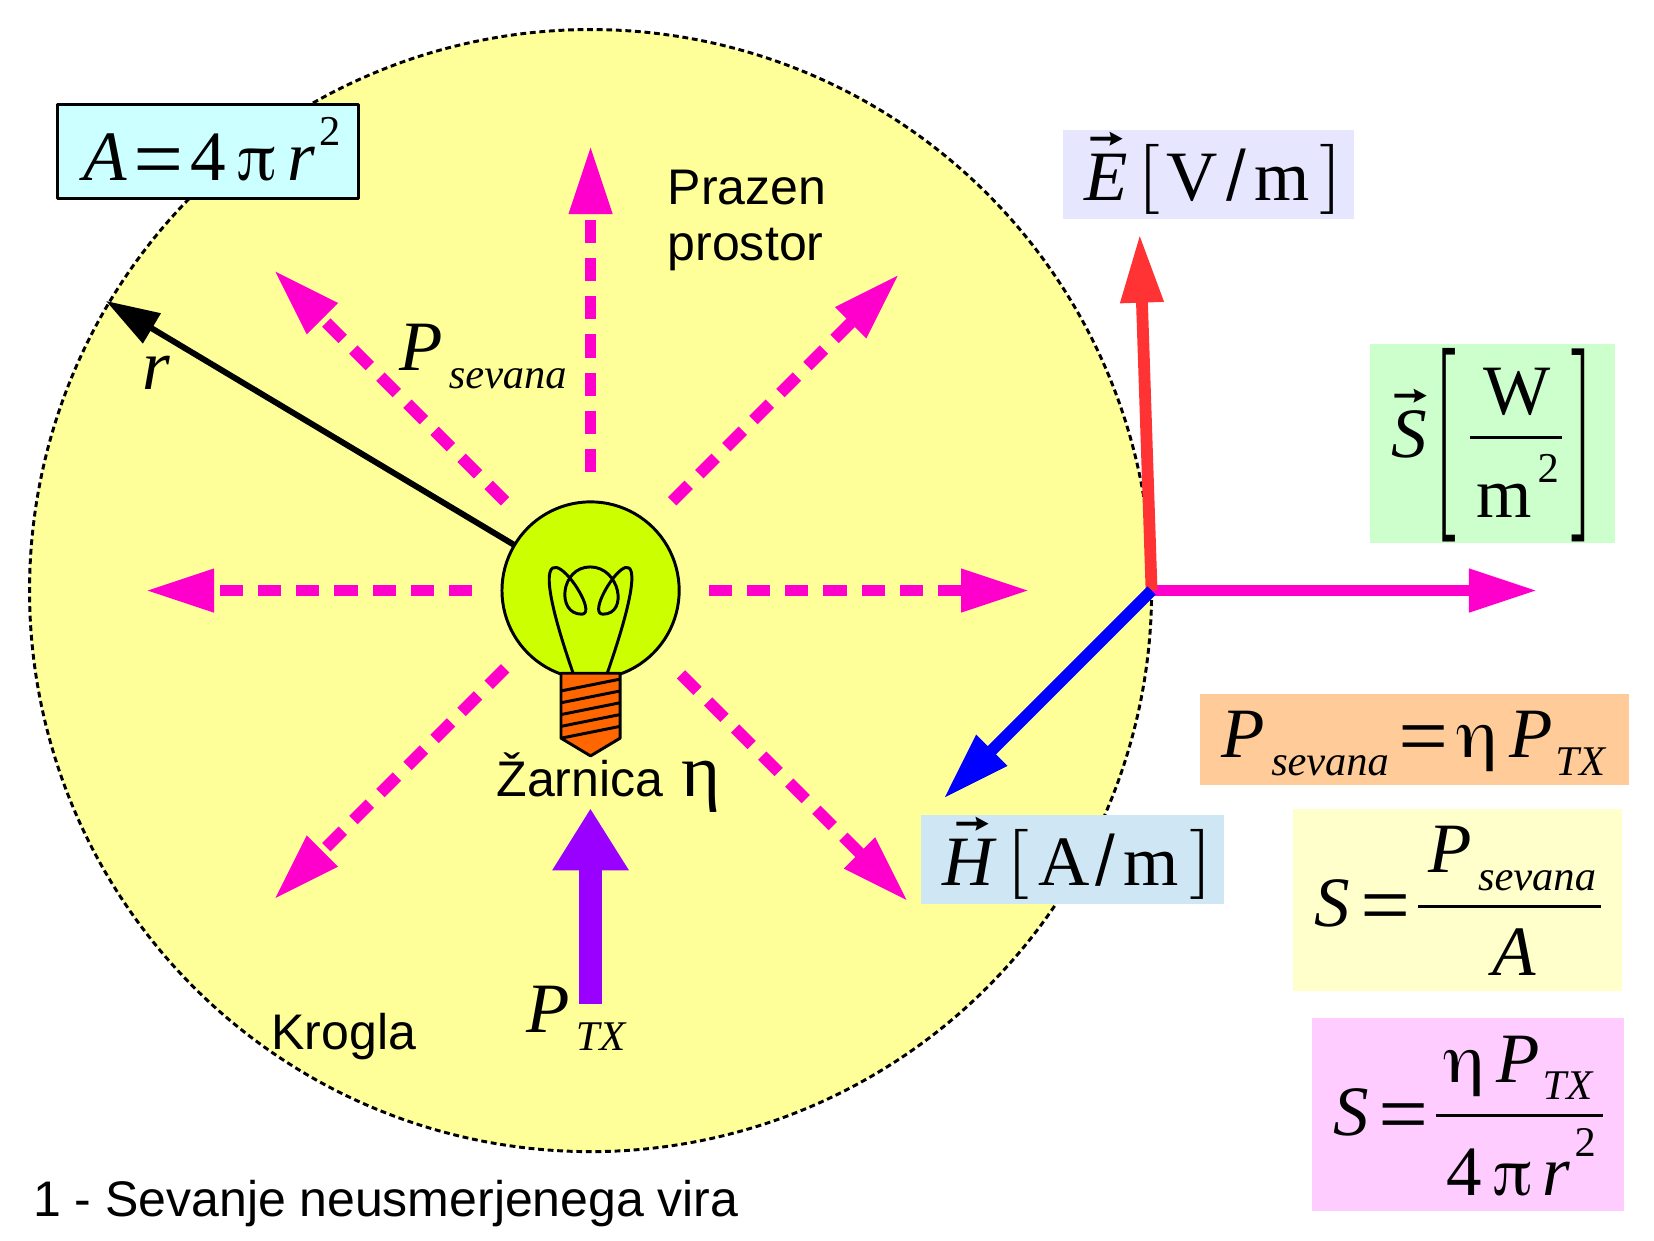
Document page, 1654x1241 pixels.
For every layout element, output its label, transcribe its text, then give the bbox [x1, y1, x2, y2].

chart [921, 814, 1225, 904]
chart [504, 968, 648, 1060]
text_box Prazen prostor [667, 159, 845, 272]
text_box [29, 29, 1152, 1152]
chart [1200, 693, 1629, 785]
text_box 1 - Sevanje neusmerjenega vira [33, 1171, 792, 1229]
chart [1293, 809, 1623, 992]
chart [59, 106, 357, 198]
chart [377, 307, 588, 398]
text_box Krogla [271, 1004, 449, 1061]
chart [1311, 1018, 1625, 1211]
chart [1370, 343, 1616, 544]
chart [124, 325, 192, 407]
text_box Žarnica η [496, 729, 722, 813]
chart [1062, 129, 1355, 219]
